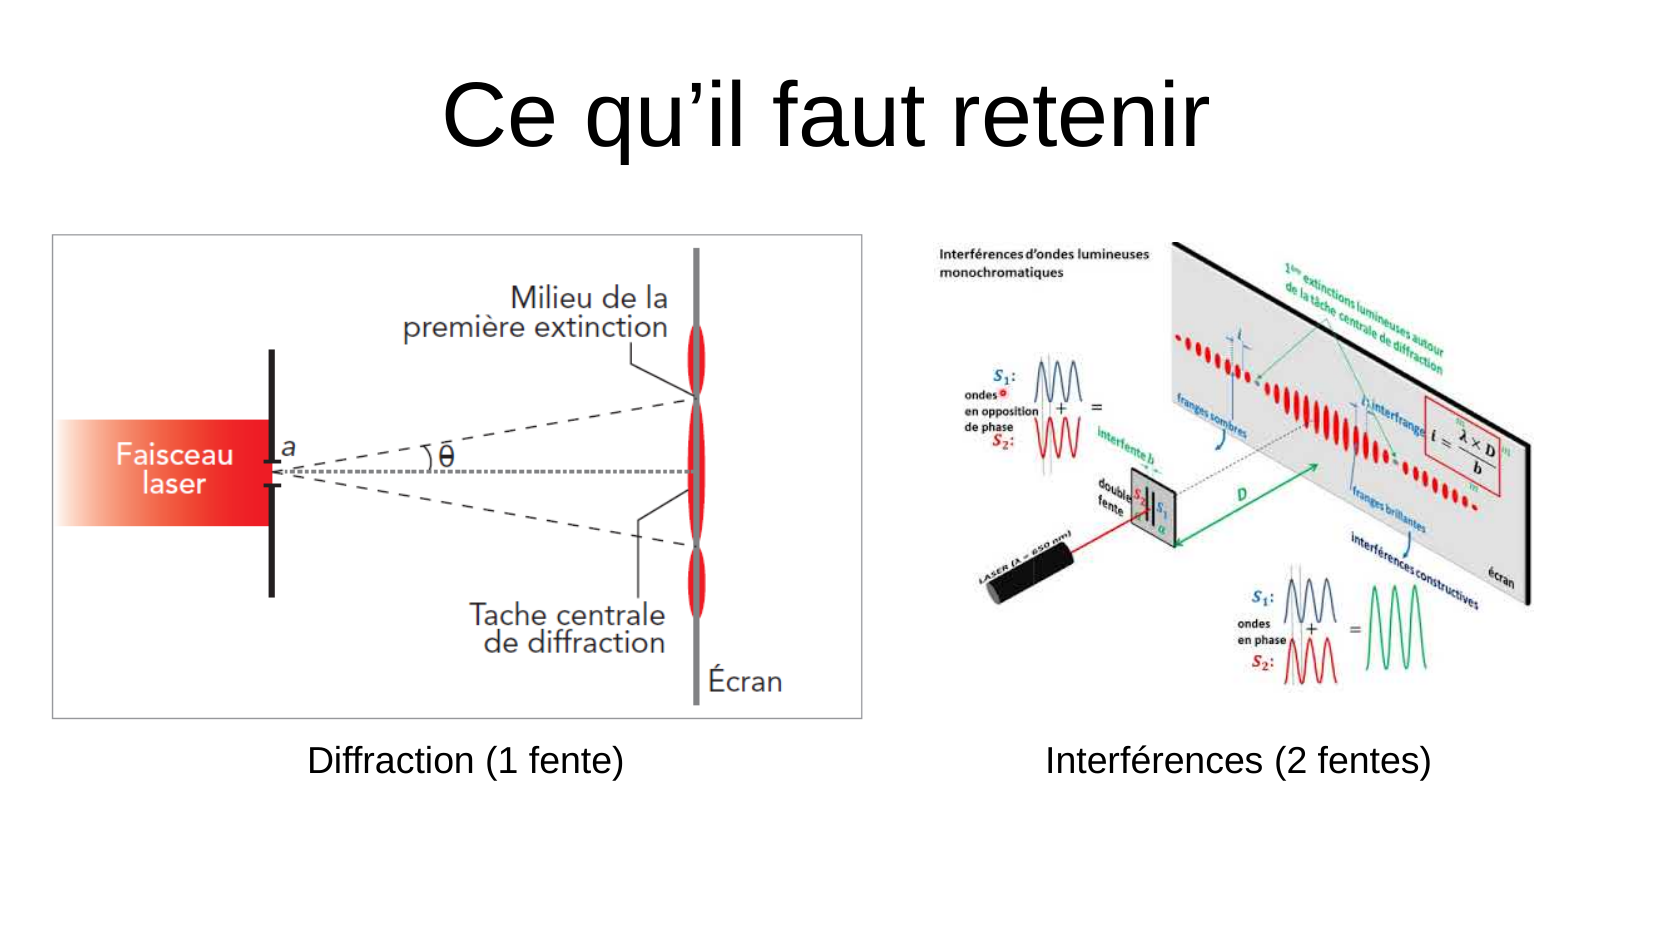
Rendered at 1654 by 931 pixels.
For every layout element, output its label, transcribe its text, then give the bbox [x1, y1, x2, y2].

picture [32, 213, 875, 733]
picture [933, 242, 1534, 693]
text_box Diffraction (1 fente) Interférences (2 fentes) [70, 732, 1560, 790]
title Ce qu’il faut retenir [82, 37, 1571, 193]
